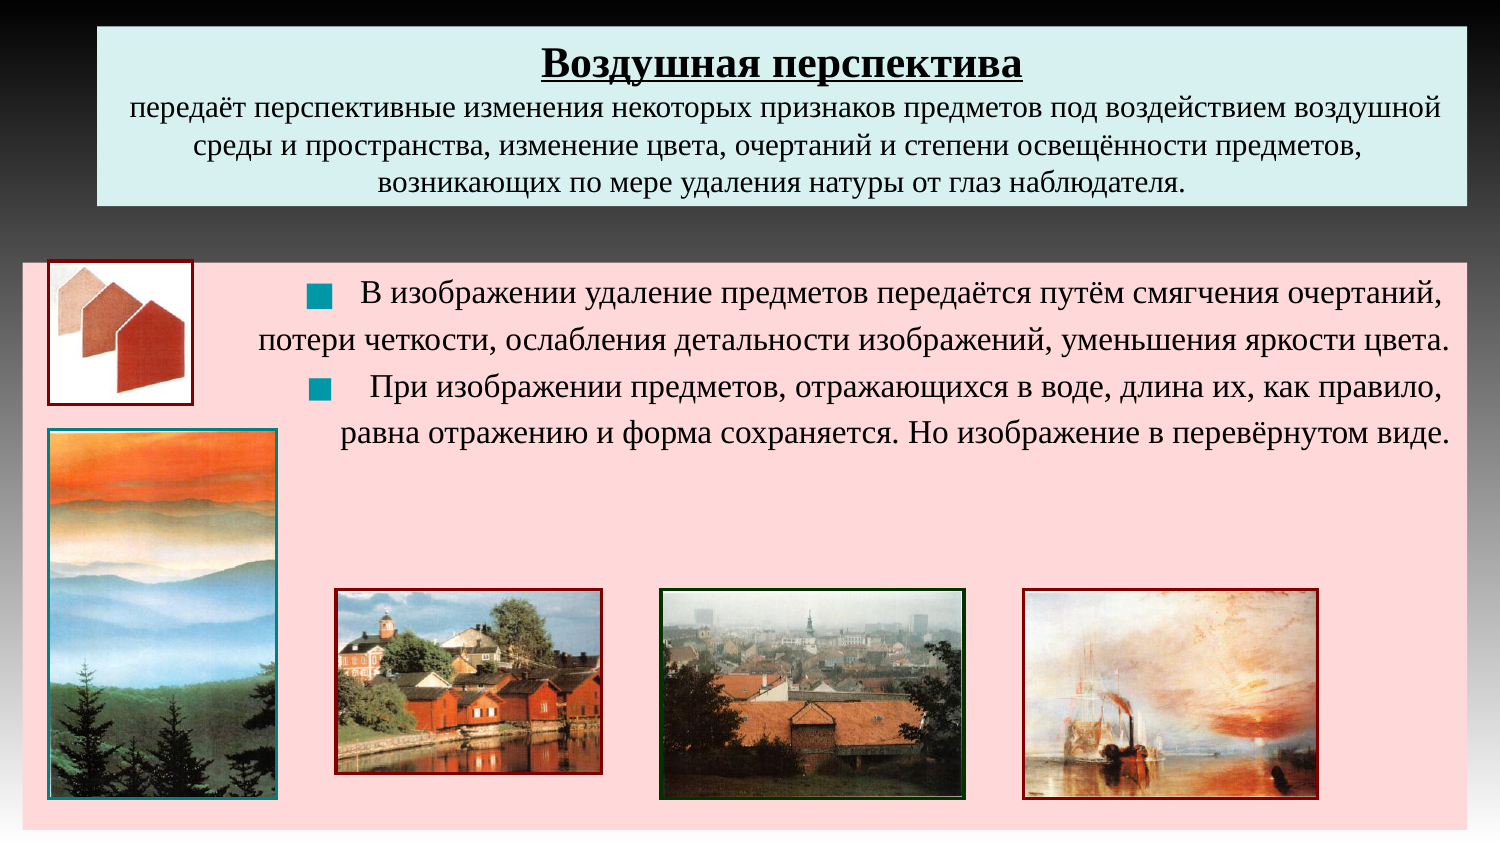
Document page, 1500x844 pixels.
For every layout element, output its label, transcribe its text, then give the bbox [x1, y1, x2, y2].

picture [337, 590, 600, 772]
picture [50, 431, 275, 797]
title Воздушная перспектива передаёт перспективные изменения некоторых признаков предметов под воздействием воздушной среды и пространства, изменение цвета, очертаний и степени освещённости предметов, возникающих по мере удаления натуры от глаз наблюдателя. [97, 26, 1468, 207]
picture [662, 590, 963, 797]
list В изображении удаление предметов передаётся путём смягчения очертаний, потери четкости, ослабления детальности изображений, уменьшения яркости цвета. При изображении предметов, отражающихся в воде, длина их, как правило, равна отражению и форма сохраняется. Но изображение в перевёрнутом виде. [22, 262, 1468, 830]
picture [1025, 590, 1316, 797]
picture [50, 262, 191, 404]
